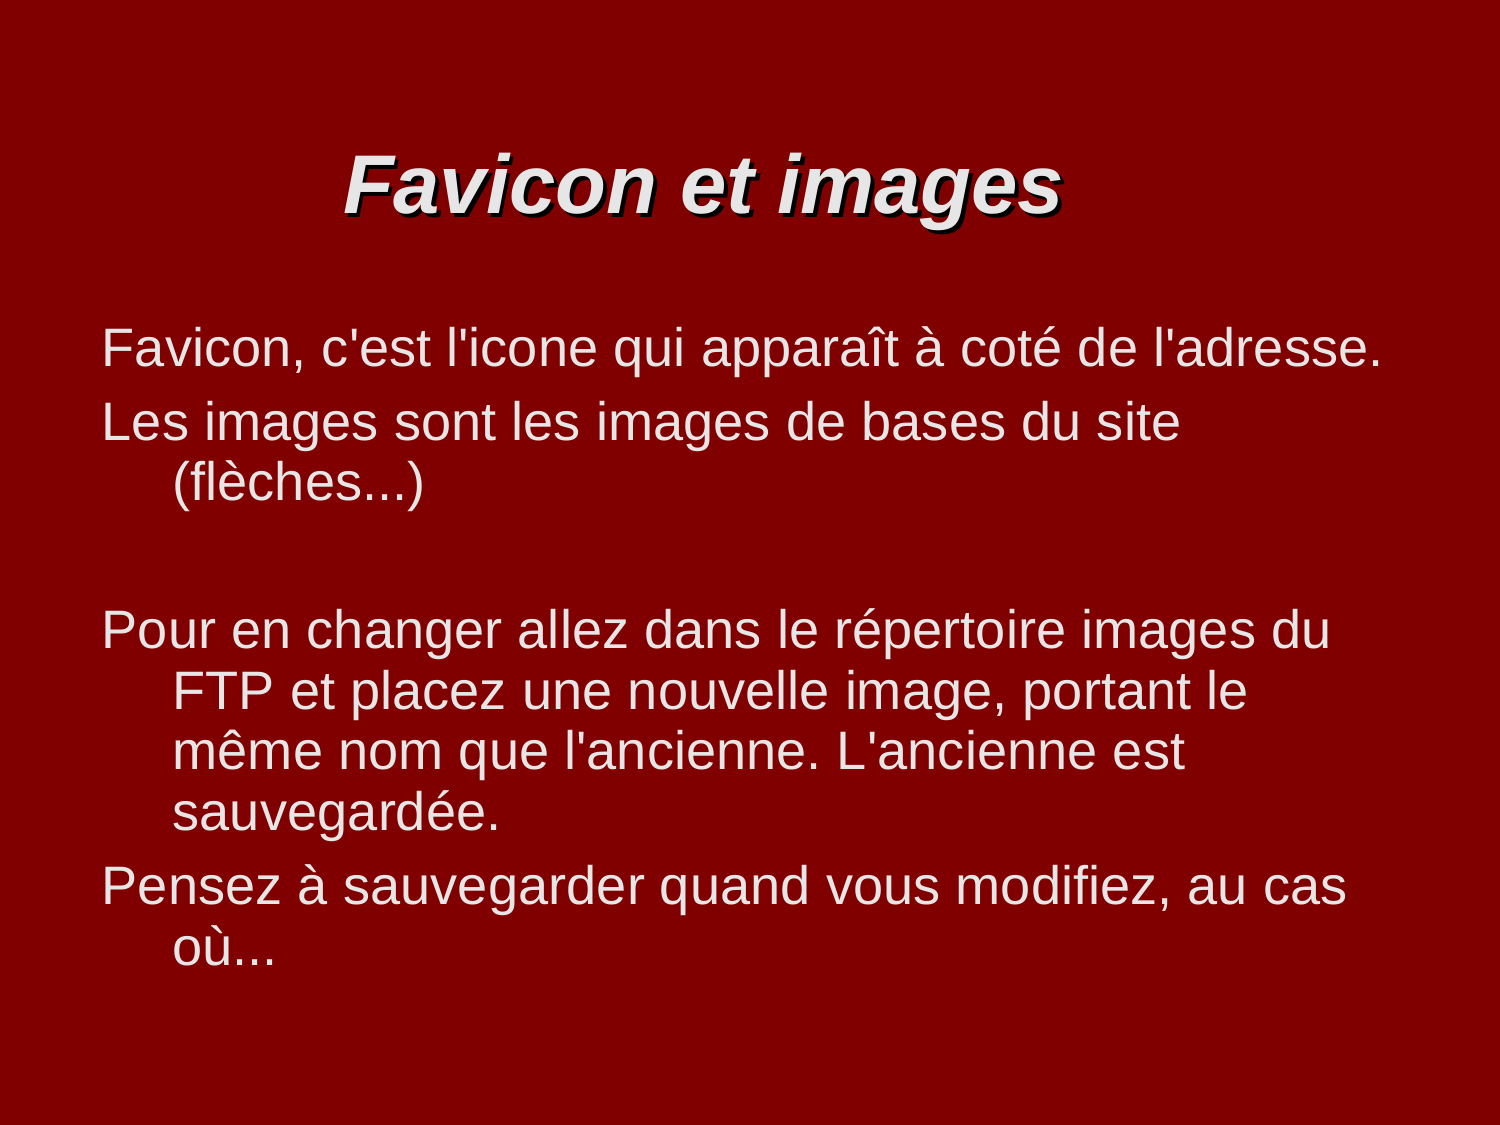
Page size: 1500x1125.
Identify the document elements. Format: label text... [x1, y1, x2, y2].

title Favicon et images [66, 59, 1342, 240]
list Favicon, c'est l'icone qui apparaît à coté de l'adresse. Les images sont les images de bases du site (flèches...) Pour en changer allez dans le répertoire images du FTP et placez une nouvelle image, portant le même nom que l'ancienne. L'ancienne est sauvegardée. Pensez à sauvegarder quand vous modifiez, au cas où... [75, 309, 1417, 1073]
